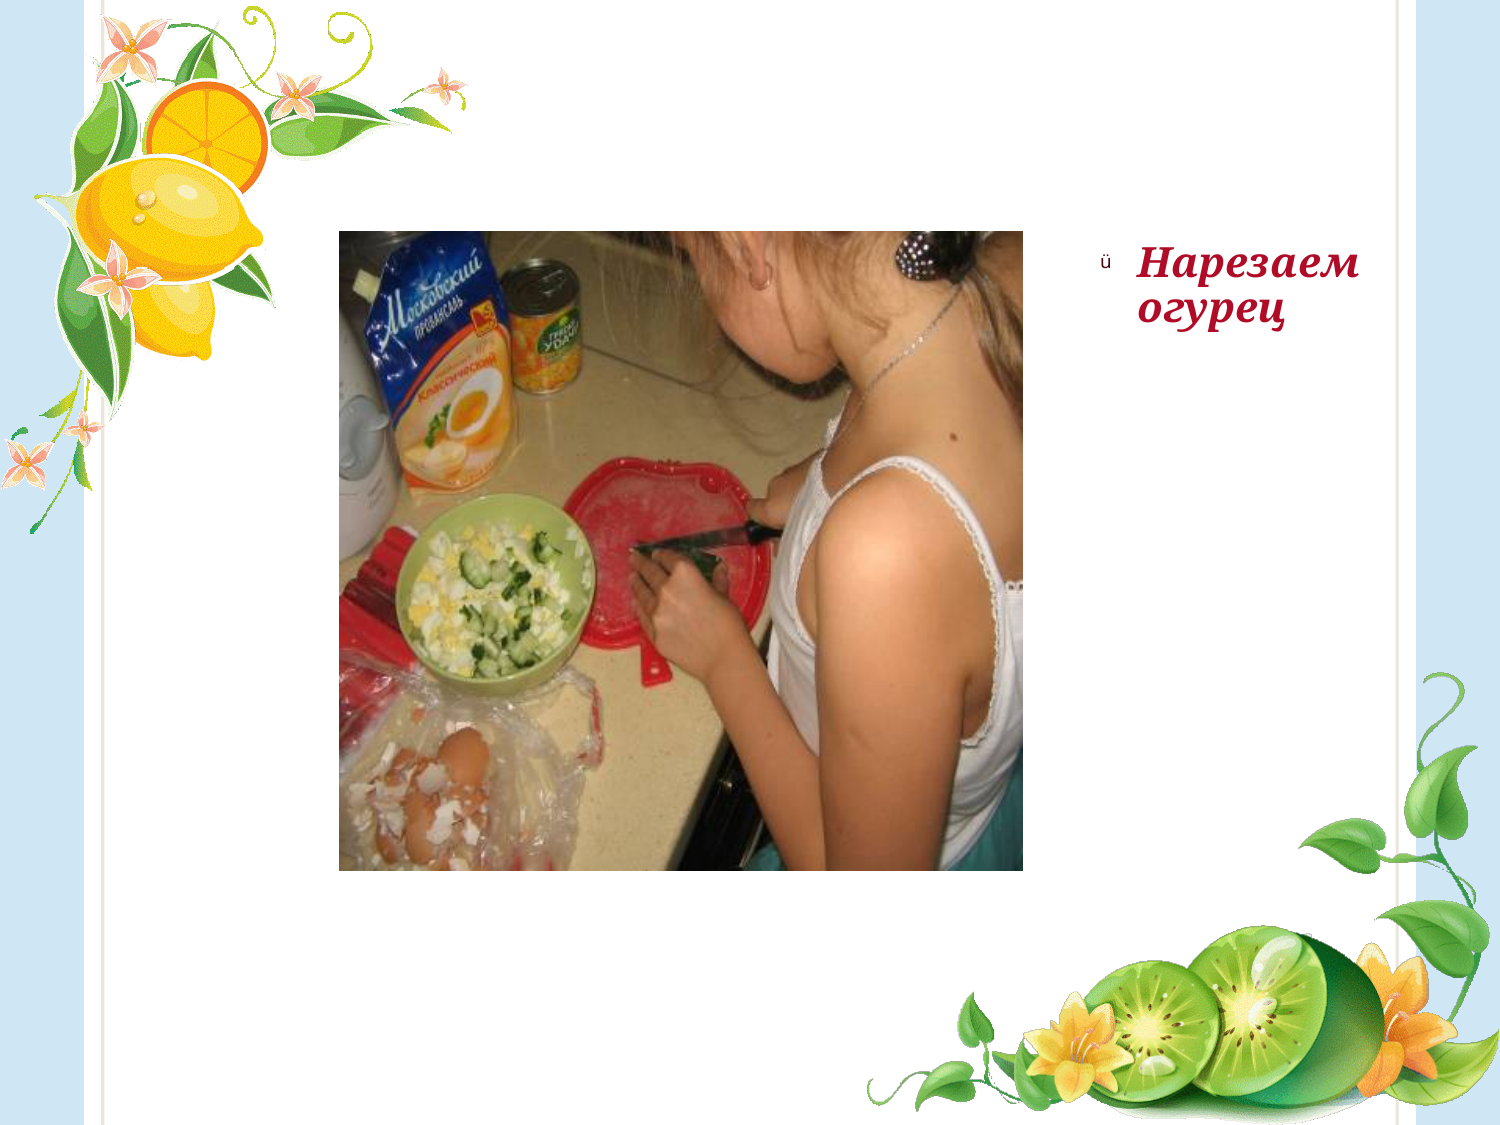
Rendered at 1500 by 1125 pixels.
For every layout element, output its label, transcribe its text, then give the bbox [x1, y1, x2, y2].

title Нарезаем огурец [1078, 234, 1463, 558]
picture [0, 0, 1500, 1125]
